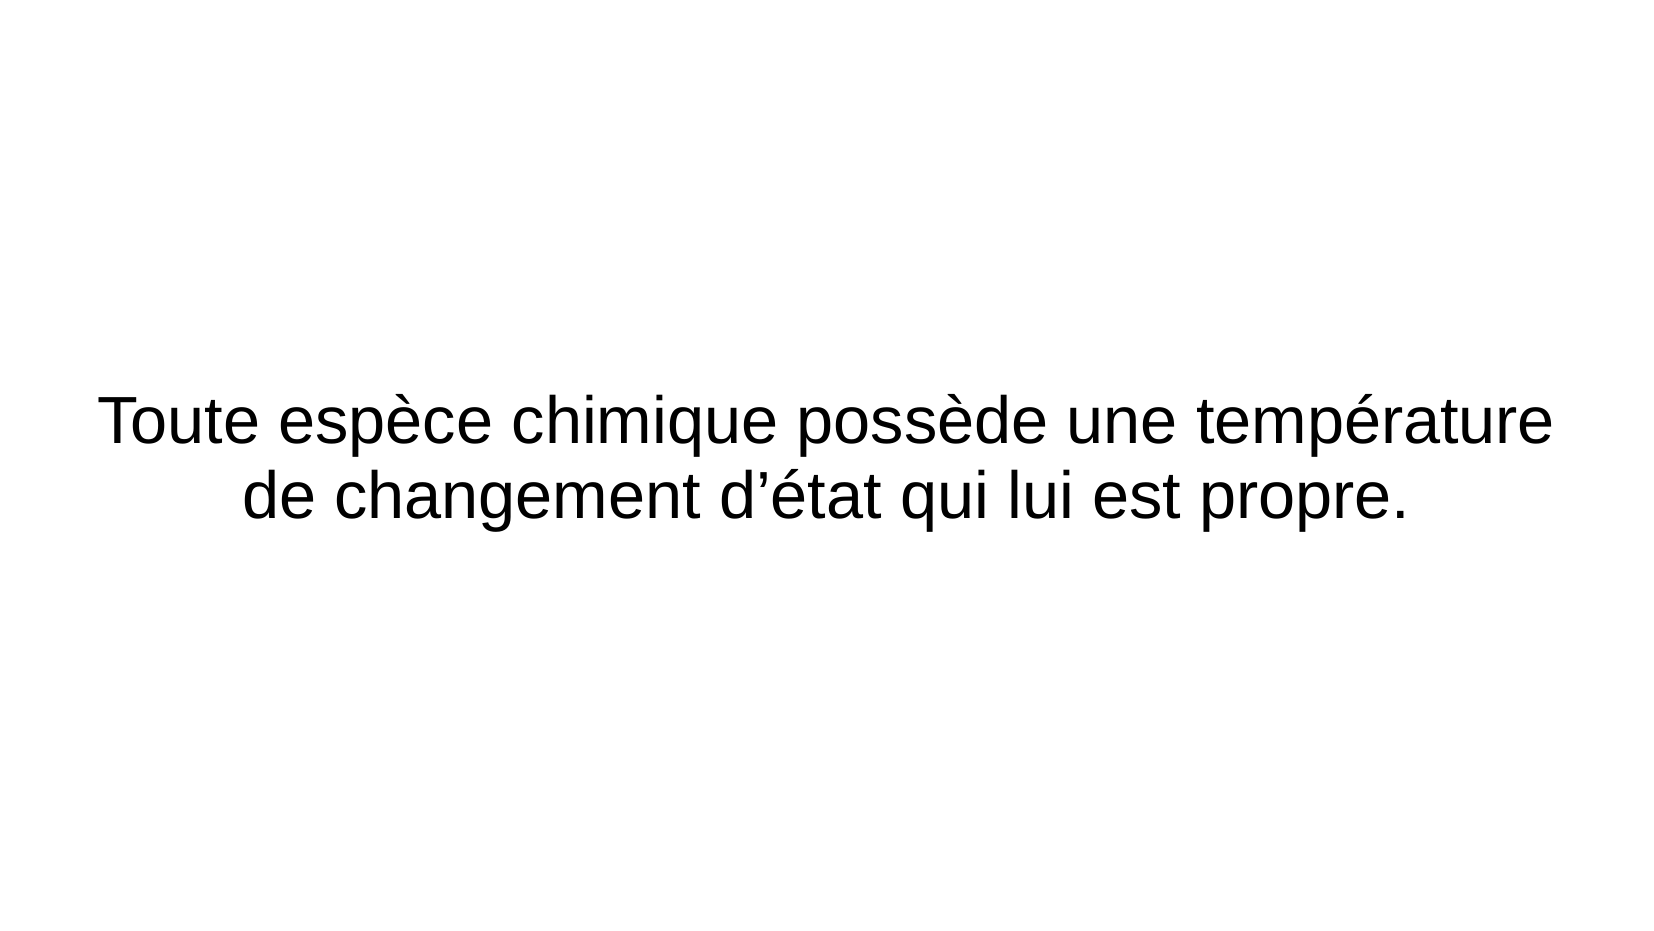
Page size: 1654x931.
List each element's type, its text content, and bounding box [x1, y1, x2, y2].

subtitle Toute espèce chimique possède une température de changement d’état qui lui est propre. [82, 59, 1571, 857]
